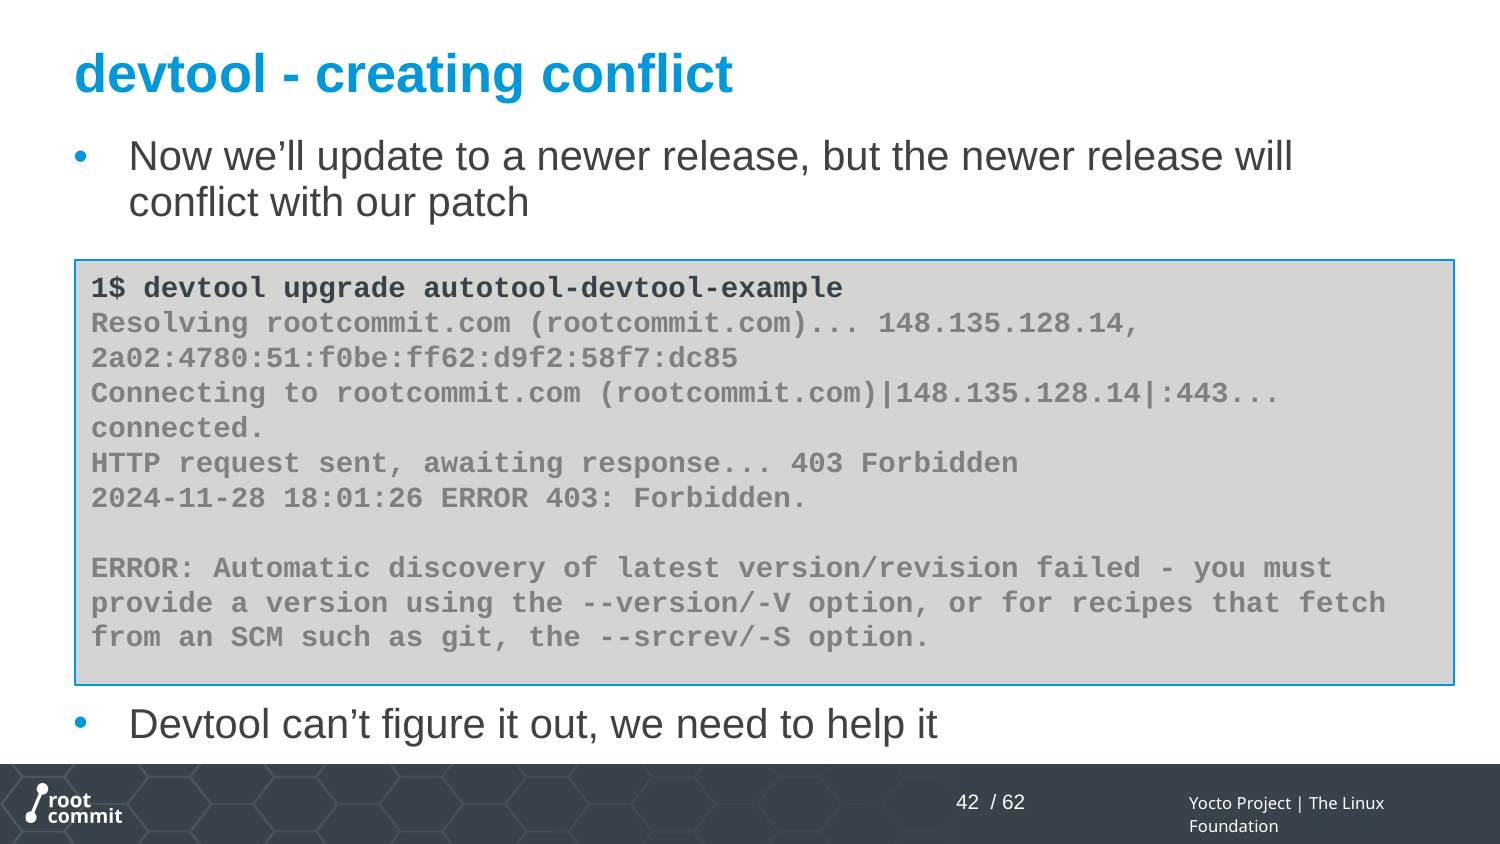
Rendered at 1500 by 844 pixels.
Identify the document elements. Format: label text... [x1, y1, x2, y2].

text_box Devtool can’t figure it out, we need to help it [72, 696, 1422, 786]
text_box 1$ devtool upgrade autotool-devtool-example Resolving rootcommit.com (rootcommit.com)... 148.135.128.14, 2a02:4780:51:f0be:ff62:d9f2:58f7:dc85 Connecting to rootcommit.com (rootcommit.com)|148.135.128.14|:443... connected. HTTP request sent, awaiting response... 403 Forbidden 2024-11-28 18:01:26 ERROR 403: Forbidden. ERROR: Automatic discovery of latest version/revision failed - you must provide a version using the --version/-V option, or for recipes that fetch from an SCM such as git, the --srcrev/-S option. [75, 259, 1455, 685]
text_box Now we’ll update to a newer release, but the newer release will conflict with our patch [72, 132, 1422, 259]
text_box devtool - creating conflict [74, 50, 1424, 159]
picture [0, 0, 1500, 844]
